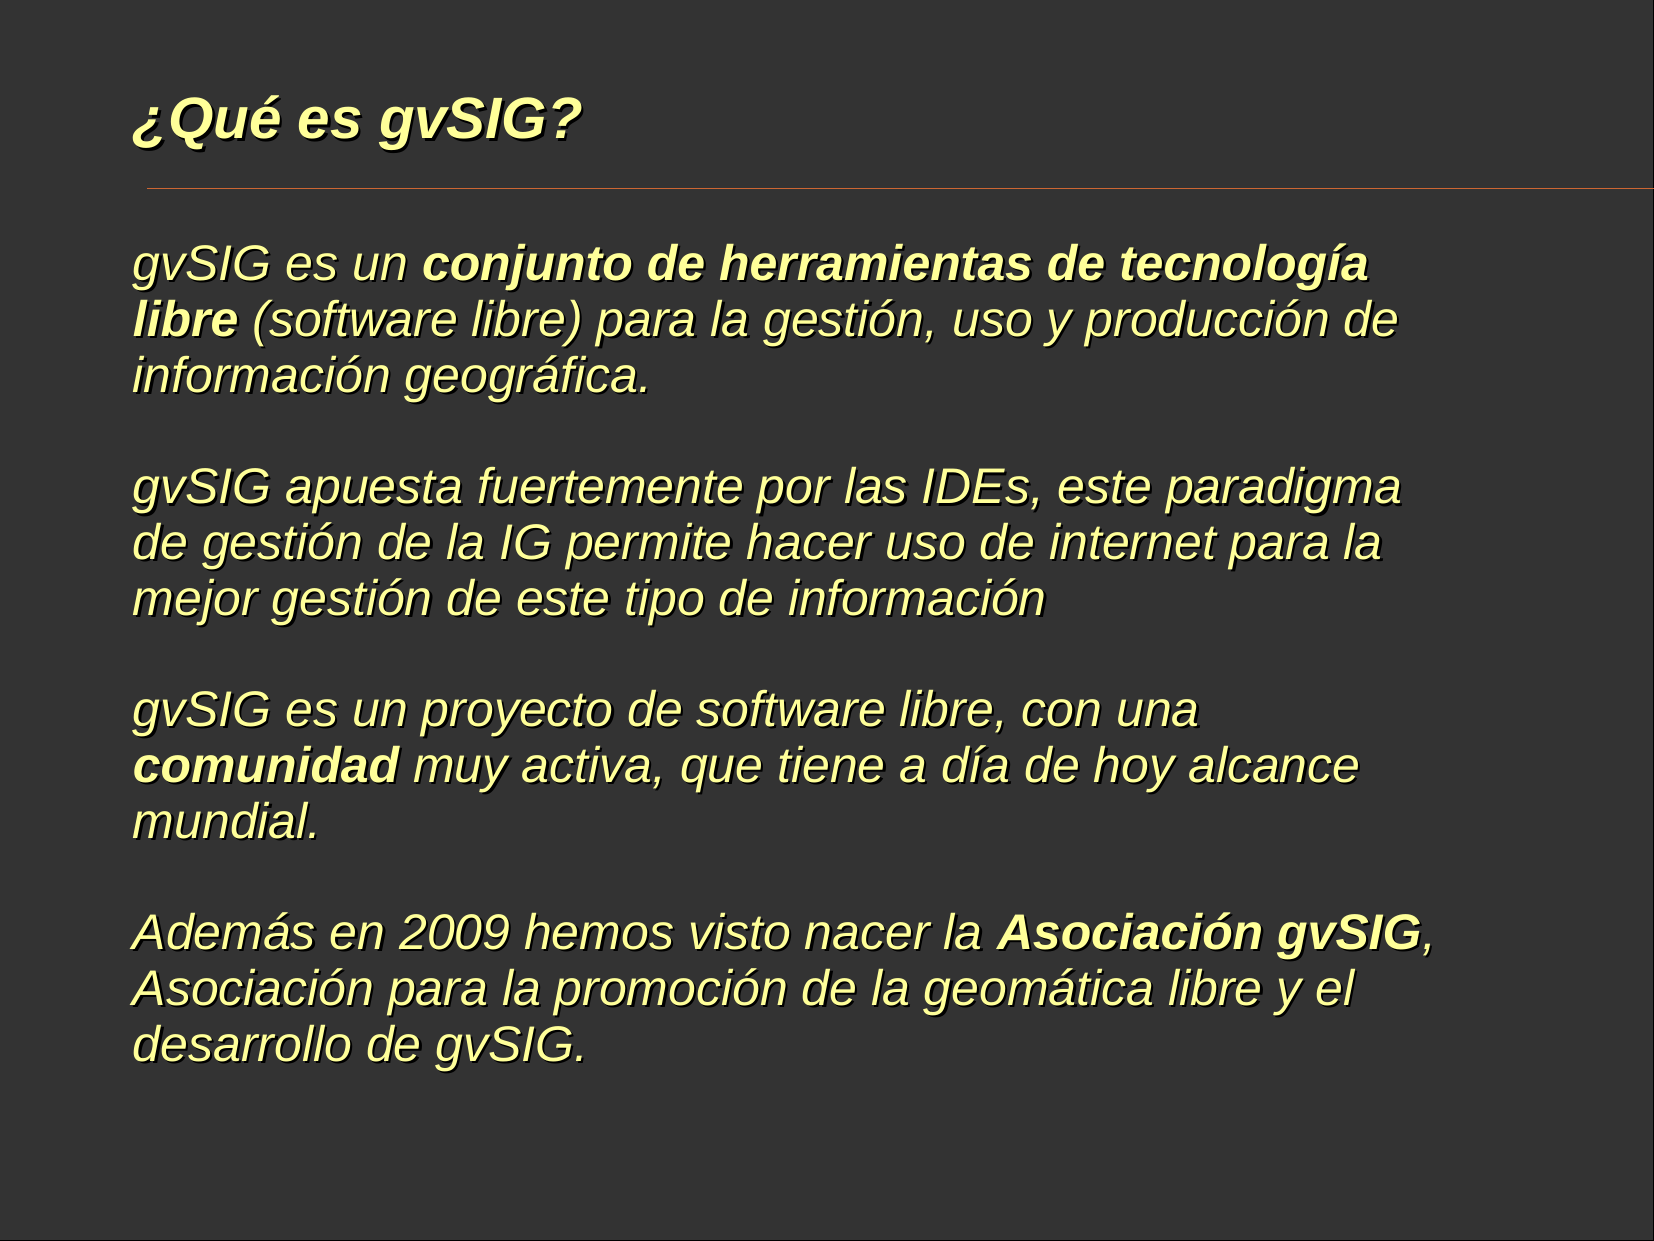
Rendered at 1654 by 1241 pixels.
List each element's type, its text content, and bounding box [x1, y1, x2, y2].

text_box gvSIG es un conjunto de herramientas de tecnología libre (software libre) para la gestión, uso y producción de información geográfica. gvSIG apuesta fuertemente por las IDEs, este paradigma de gestión de la IG permite hacer uso de internet para la mejor gestión de este tipo de información gvSIG es un proyecto de software libre, con una comunidad muy activa, que tiene a día de hoy alcance mundial. Además en 2009 hemos visto nacer la Asociación gvSIG, Asociación para la promoción de la geomática libre y el desarrollo de gvSIG. [118, 228, 1477, 1191]
text_box [0, 0, 1654, 1241]
text_box ¿Qué es gvSIG? [118, 78, 975, 169]
